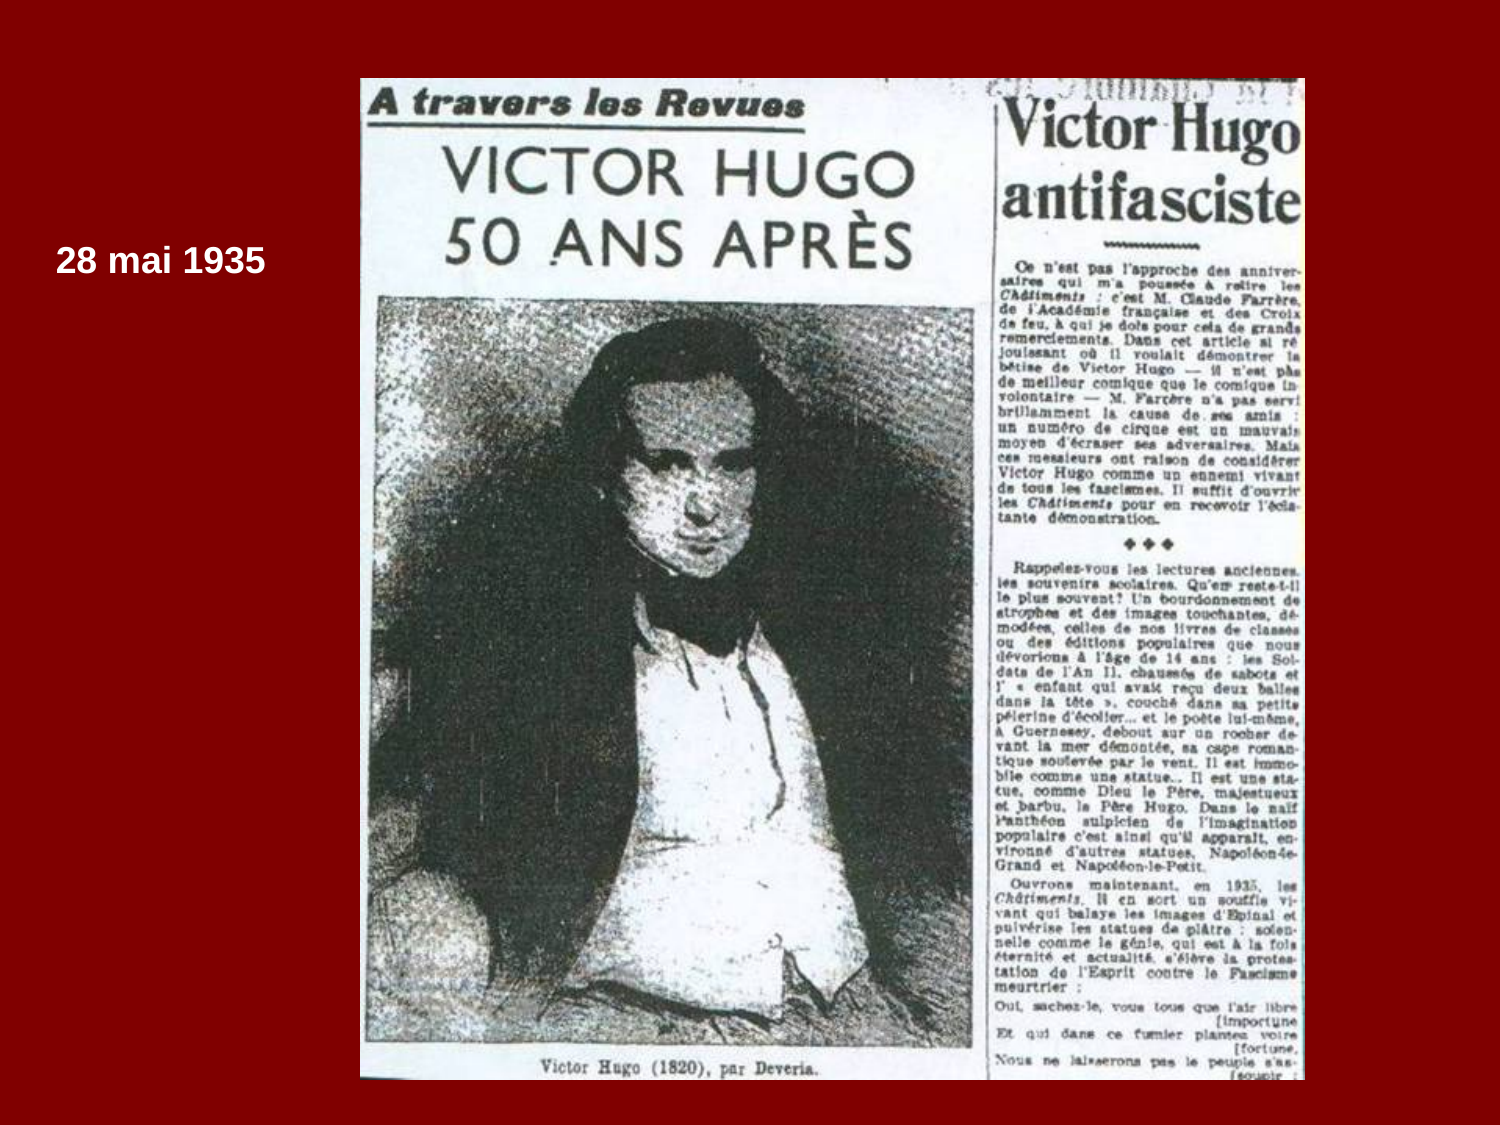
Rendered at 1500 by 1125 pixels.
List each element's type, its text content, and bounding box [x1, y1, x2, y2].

text_box 28 mai 1935 [41, 231, 408, 290]
picture [360, 78, 1305, 1080]
